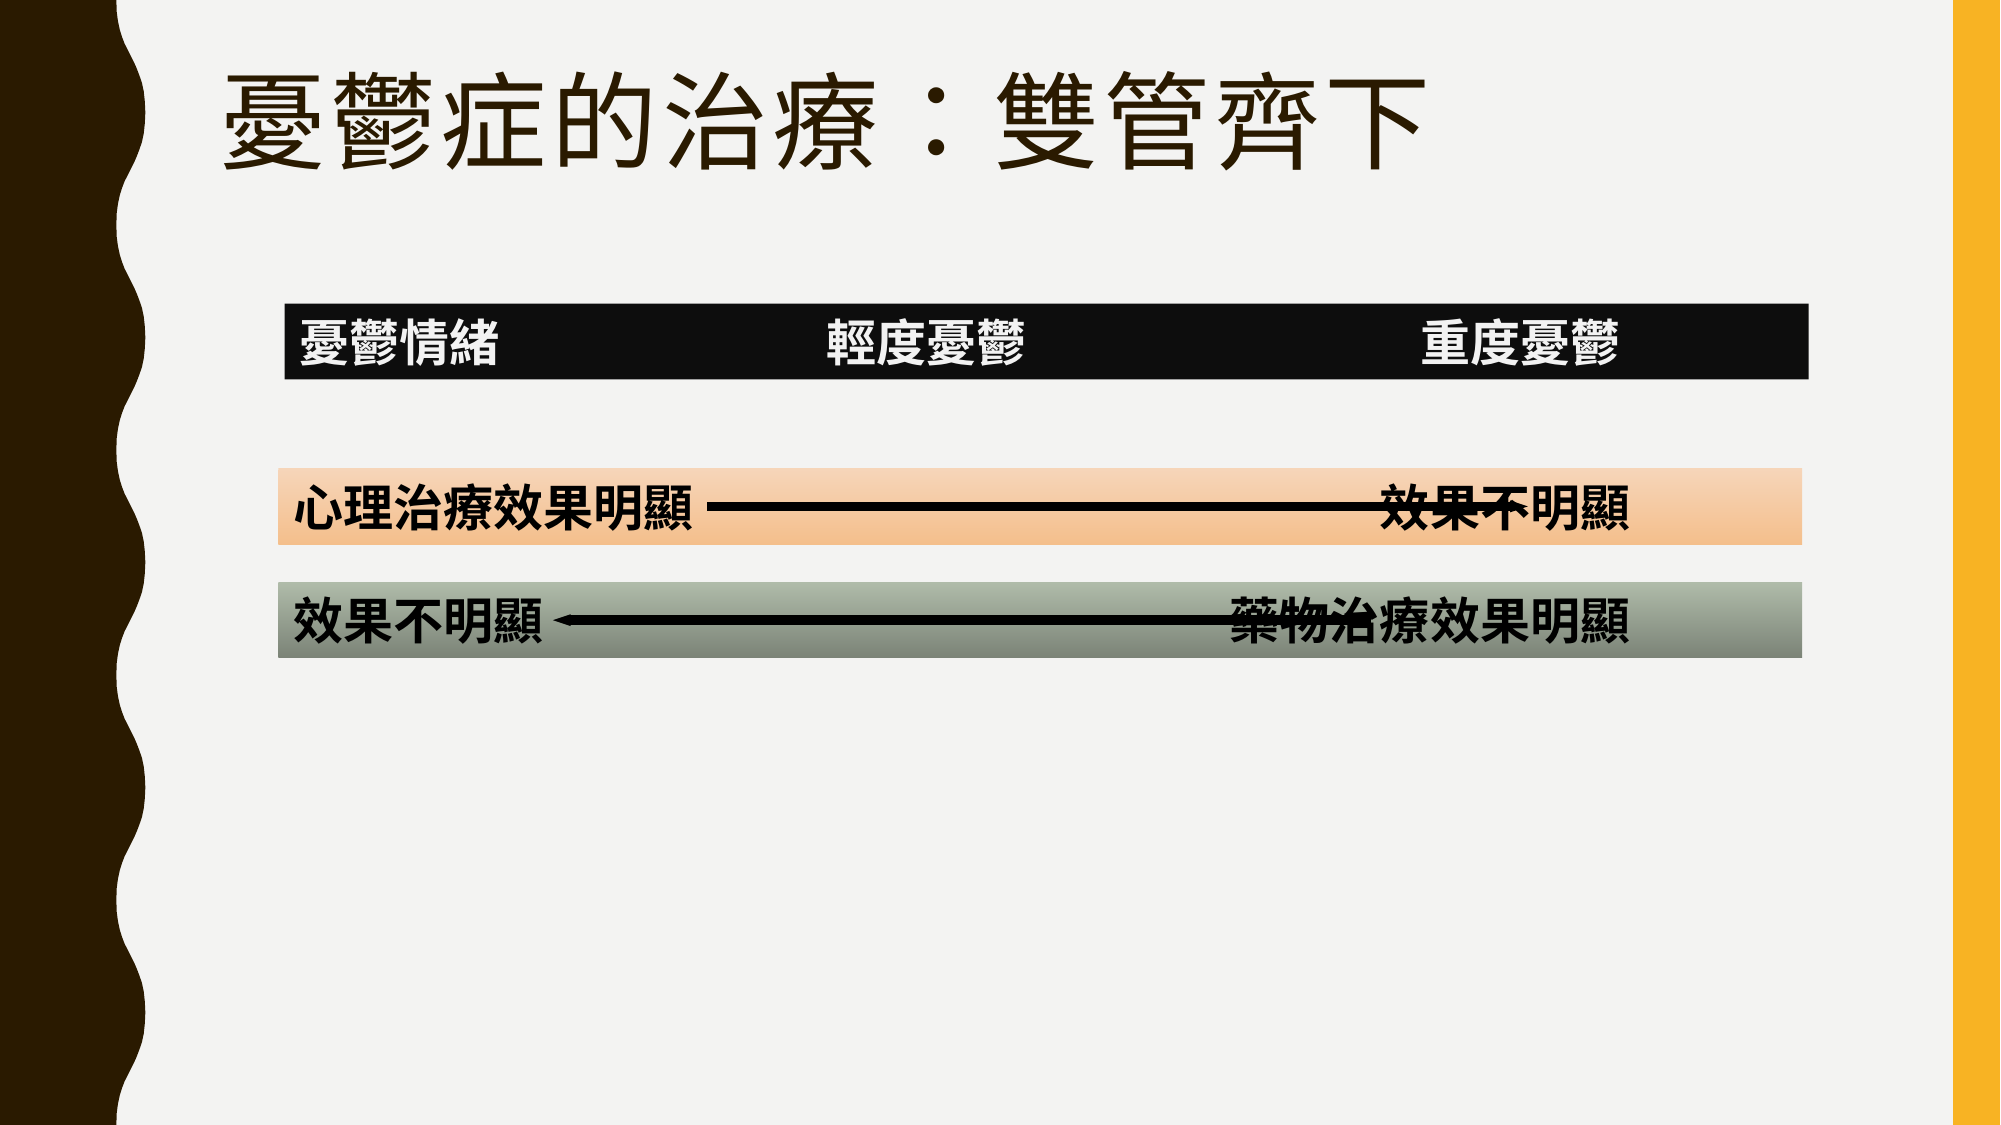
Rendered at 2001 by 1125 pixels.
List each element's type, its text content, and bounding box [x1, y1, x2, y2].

title 憂鬱症的治療：雙管齊下 [205, 62, 1876, 308]
text_box 效果不明顯 藥物治療效果明顯 [278, 582, 1803, 658]
text_box 心理治療效果明顯 效果不明顯 [278, 468, 1803, 545]
text_box 憂鬱情緒 輕度憂鬱 重度憂鬱 [284, 303, 1809, 380]
